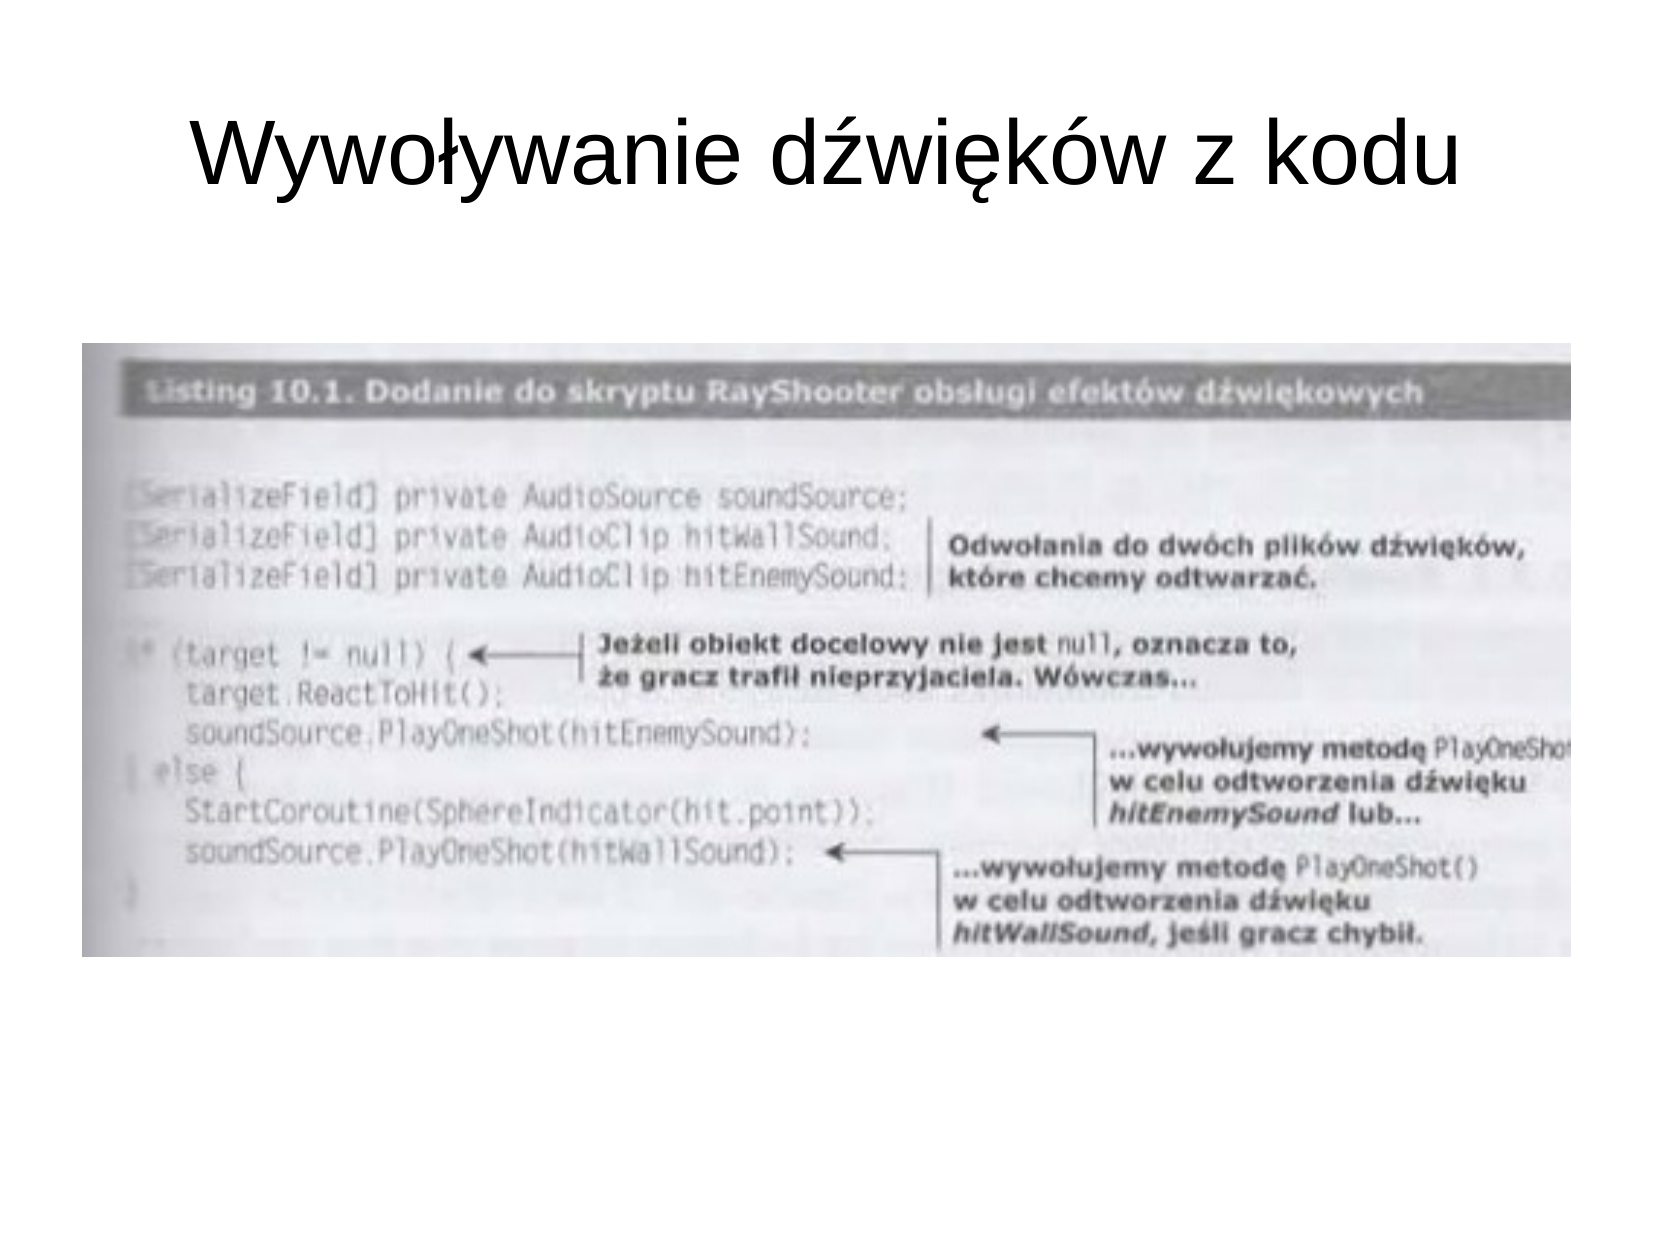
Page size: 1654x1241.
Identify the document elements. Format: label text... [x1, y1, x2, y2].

title Wywoływanie dźwięków z kodu [82, 49, 1571, 257]
picture [82, 343, 1571, 957]
